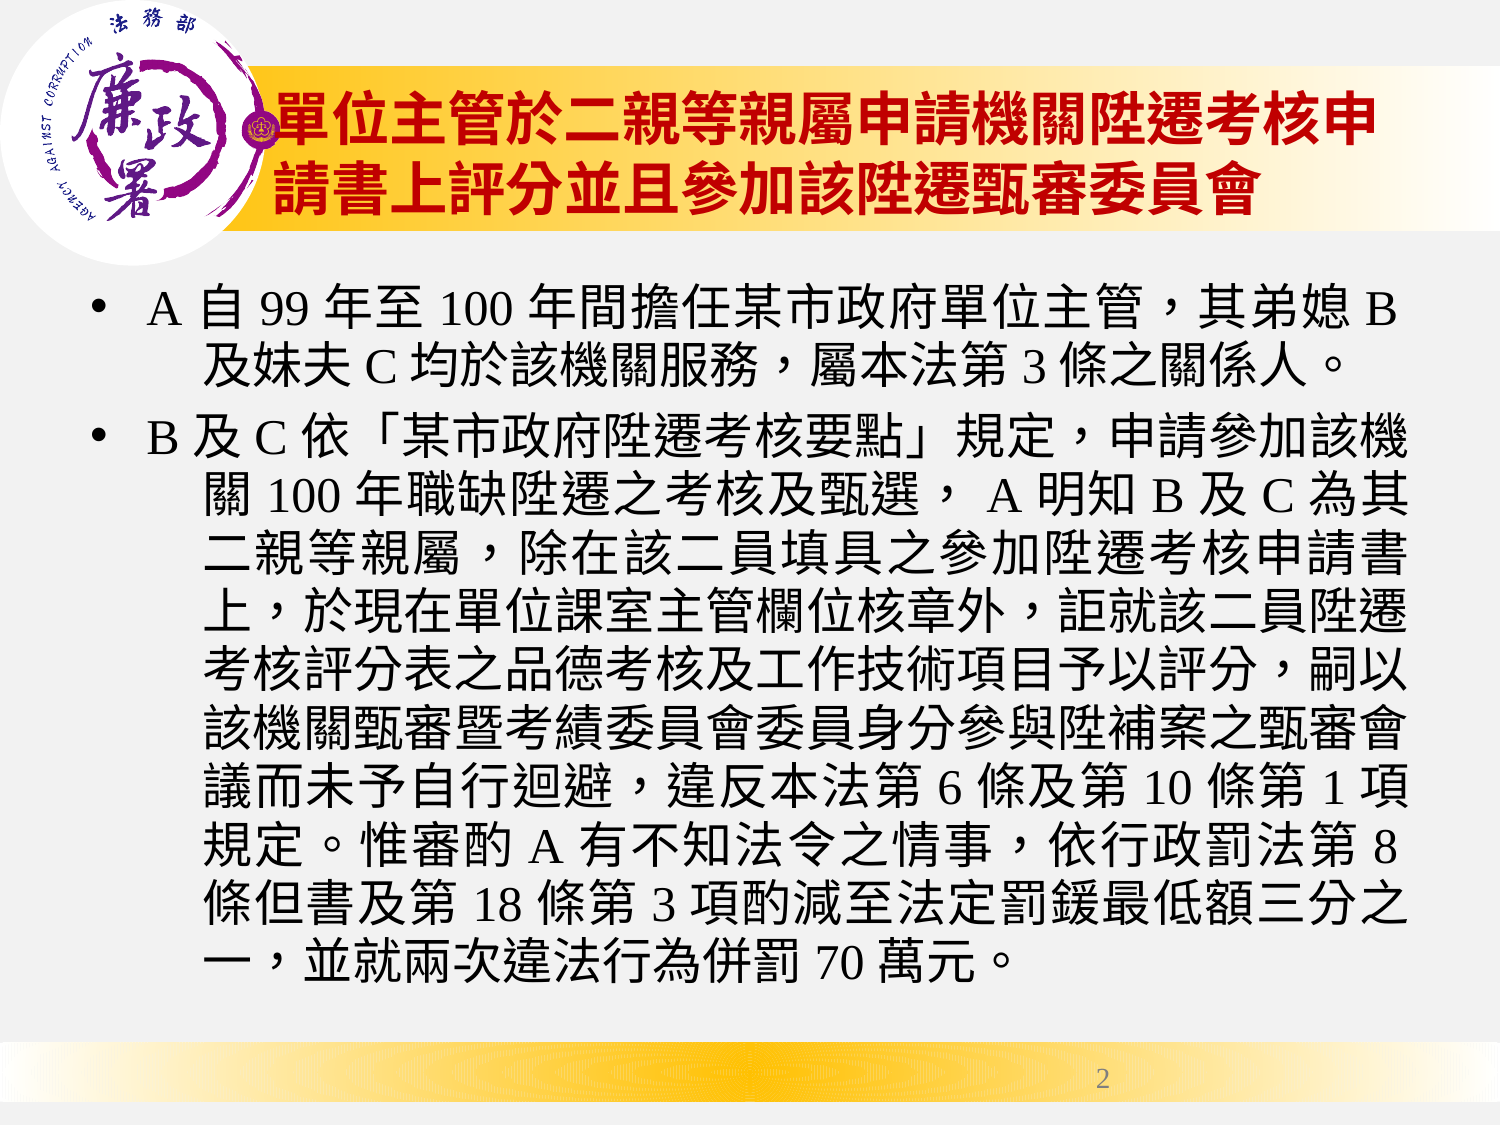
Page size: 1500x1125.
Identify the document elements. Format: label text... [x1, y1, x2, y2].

title 單位主管於二親等親屬申請機關陞遷考核申請書上評分並且參加該陞遷甄審委員會 [257, 70, 1426, 235]
list A自99年至100年間擔任某市政府單位主管，其弟媳B及妹夫C均於該機關服務，屬本法第3條之關係人。 B及C依「某市政府陞遷考核要點」規定，申請參加該機關100年職缺陞遷之考核及甄選，A明知B及C為其二親等親屬，除在該二員填具之參加陞遷考核申請書上，於現在單位課室主管欄位核章外，詎就該二員陞遷考核評分表之品德考核及工作技術項目予以評分，嗣以該機關甄審暨考績委員會委員身分參與陞補案之甄審會議而未予自行迴避，違反本法第6條及第10條第1項規定。惟審酌A有不知法令之情事，依行政罰法第8條但書及第18條第3項酌減至法定罰鍰最低額三分之一，並就兩次違法行為併罰70萬元。 [75, 269, 1426, 1012]
text_box 2 [1080, 1046, 1431, 1107]
